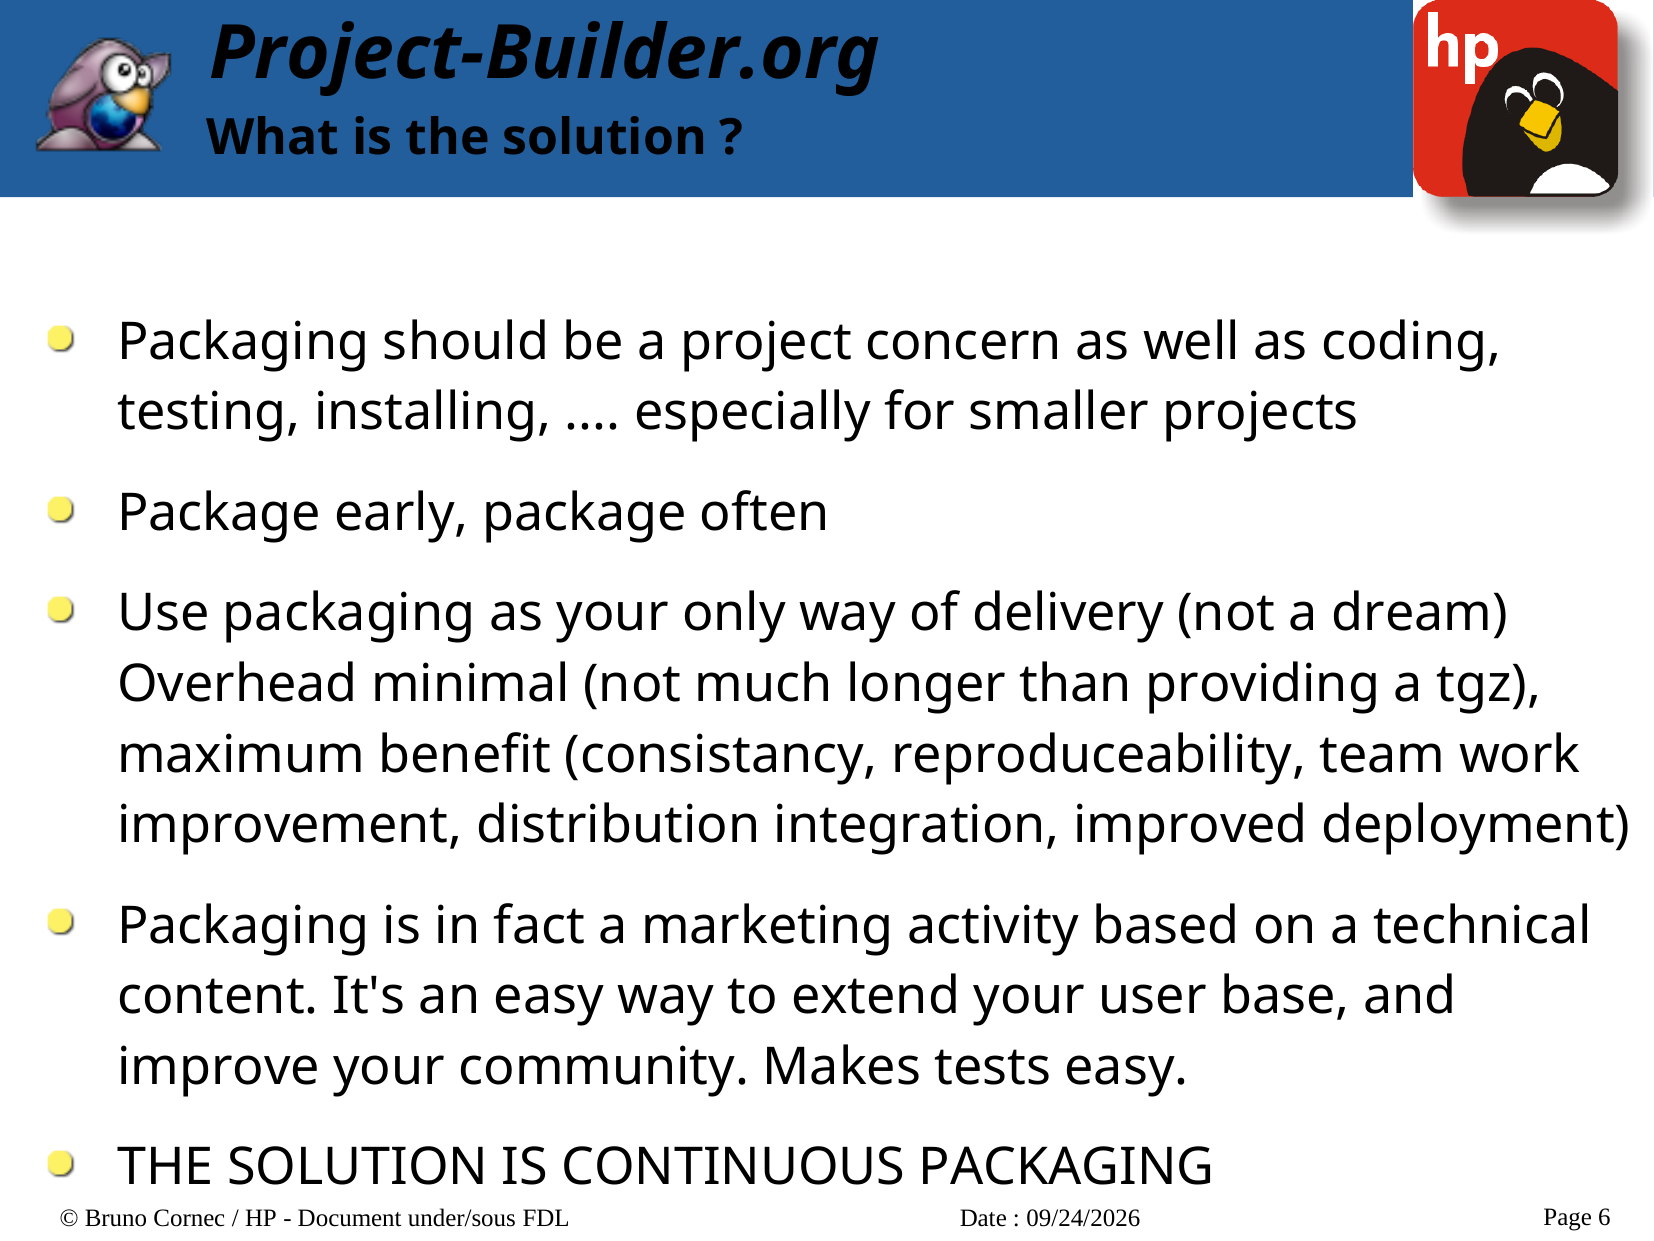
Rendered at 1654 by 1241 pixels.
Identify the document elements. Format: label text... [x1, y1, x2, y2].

list Packaging should be a project concern as well as coding, testing, installing, .... especially for smaller projects Package early, package often Use packaging as your only way of delivery (not a dream) Overhead minimal (not much longer than providing a tgz), maximum benefit (consistancy, reproduceability, team work improvement, distribution integration, improved deployment) Packaging is in fact a marketing activity based on a technical content. It's an easy way to extend your user base, and improve your community. Makes tests easy. THE SOLUTION IS CONTINUOUS PACKAGING [34, 303, 1642, 1190]
picture [0, 0, 211, 199]
title What is the solution ? [206, 56, 1121, 218]
picture [1413, 0, 1654, 235]
